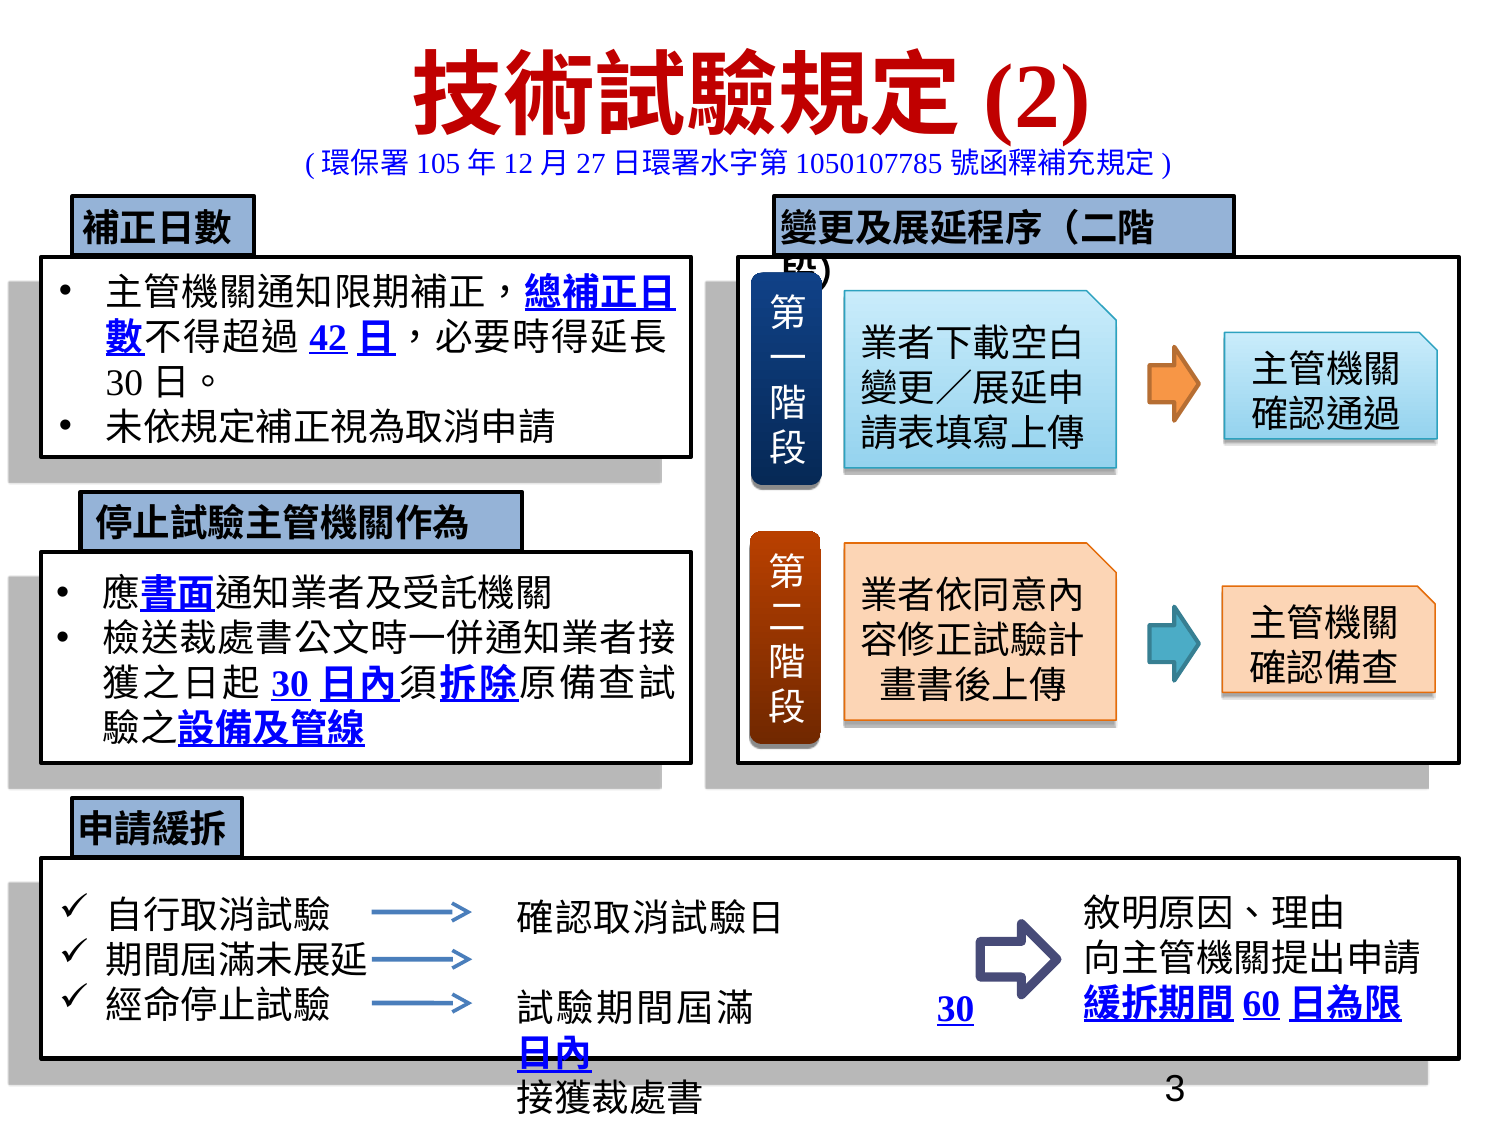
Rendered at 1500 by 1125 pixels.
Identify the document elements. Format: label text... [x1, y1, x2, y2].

text_box 申請緩拆 [62, 797, 271, 858]
text_box 敘明原因、理由 向主管機關提出申請 緩拆期間60日為限 [1068, 881, 1500, 1032]
text_box 技術試驗規定(2) [19, 0, 1483, 185]
text_box <編號> [1149, 1056, 1500, 1117]
text_box 第二階段 [749, 531, 821, 744]
text_box 主管機關確認通過 [1224, 332, 1438, 439]
text_box 業者依同意內容修正試驗計畫書後上傳 [844, 543, 1117, 721]
text_box 補正日數 [67, 196, 275, 257]
text_box 停止試驗主管機關作為 [80, 491, 535, 552]
text_box [41, 858, 1459, 1059]
text_box 主管機關通知限期補正，總補正日數不得超過42日，必要時得延長30日。 未依規定補正視為取消申請 [43, 260, 691, 455]
text_box 確認取消試驗日 試驗期間屆滿 30日內 接獲裁處書 [501, 886, 999, 1125]
text_box 應書面通知業者及受託機關 檢送裁處書公文時一併通知業者接獲之日起30日內須拆除原備查試驗之設備及管線 [41, 561, 691, 802]
text_box [41, 551, 691, 561]
text_box [738, 256, 1459, 764]
text_box 變更及展延程序（二階段） [765, 196, 1235, 302]
text_box [41, 256, 691, 458]
text_box 自行取消試驗 期間屆滿未展延 經命停止試驗 [43, 883, 385, 1034]
text_box 主管機關確認備查 [1222, 586, 1436, 693]
text_box 業者下載空白變更／展延申請表填寫上傳 [844, 290, 1117, 468]
text_box (環保署105年12月27日環署水字第1050107785號函釋補充規定) [194, 137, 1282, 187]
text_box 第一階段 [751, 272, 822, 486]
